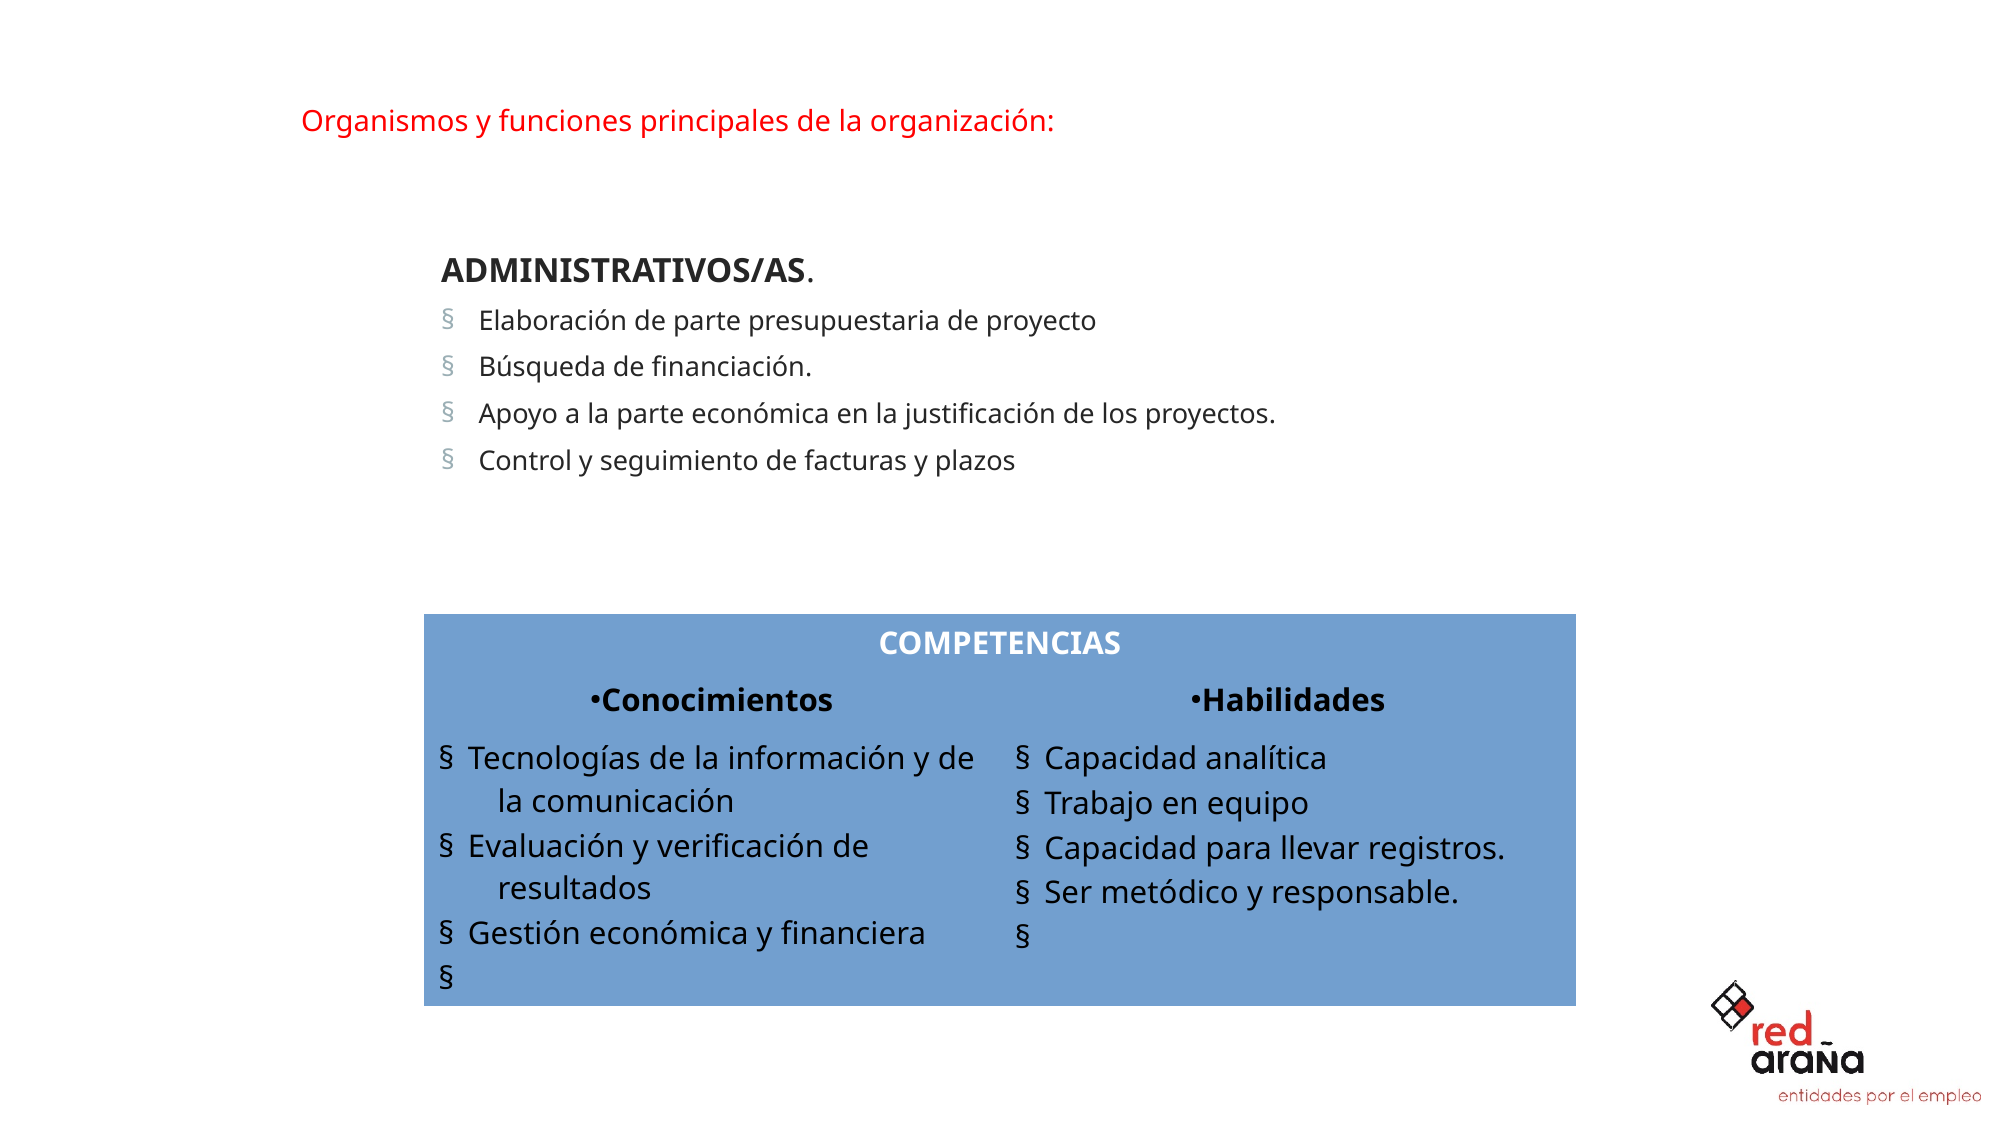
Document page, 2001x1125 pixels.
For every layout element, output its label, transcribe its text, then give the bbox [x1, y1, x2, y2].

picture [1711, 980, 1981, 1105]
table_header COMPETENCIAS [424, 614, 1576, 671]
list ADMINISTRATIVOS/AS. Elaboración de parte presupuestaria de proyecto Búsqueda de financiación. Apoyo a la parte económica en la justificación de los proyectos. Control y seguimiento de facturas y plazos [426, 200, 1770, 563]
table_cell Capacidad analítica Trabajo en equipo Capacidad para llevar registros. Ser metódico y responsable. [1000, 729, 1576, 1006]
table_cell Tecnologías de la información y de la comunicación Evaluación y verificación de resultados Gestión económica y financiera [424, 729, 1000, 1006]
table_cell Conocimientos [424, 671, 1000, 729]
table_cell Habilidades [1000, 671, 1576, 729]
text_box Organismos y funciones principales de la organización: [286, 92, 1265, 179]
